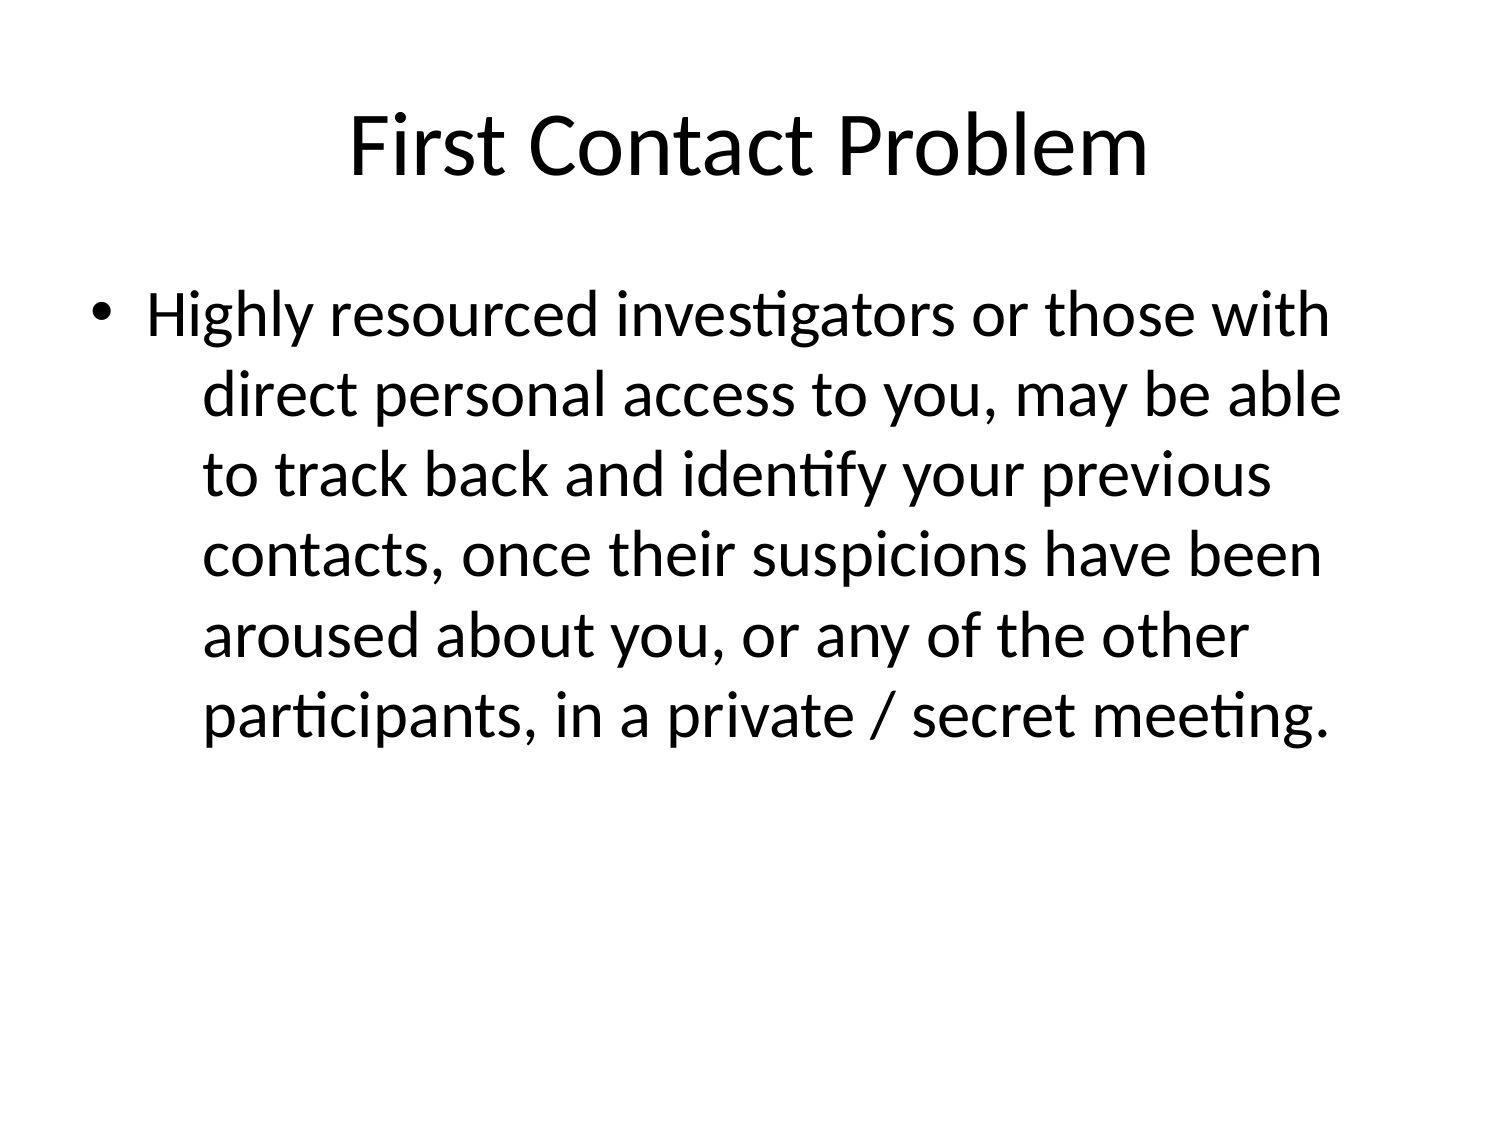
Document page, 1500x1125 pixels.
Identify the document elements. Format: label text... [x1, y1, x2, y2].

title First Contact Problem [75, 45, 1426, 233]
list Highly resourced investigators or those with direct personal access to you, may be able to track back and identify your previous contacts, once their suspicions have been aroused about you, or any of the other participants, in a private / secret meeting. [75, 262, 1426, 1005]
